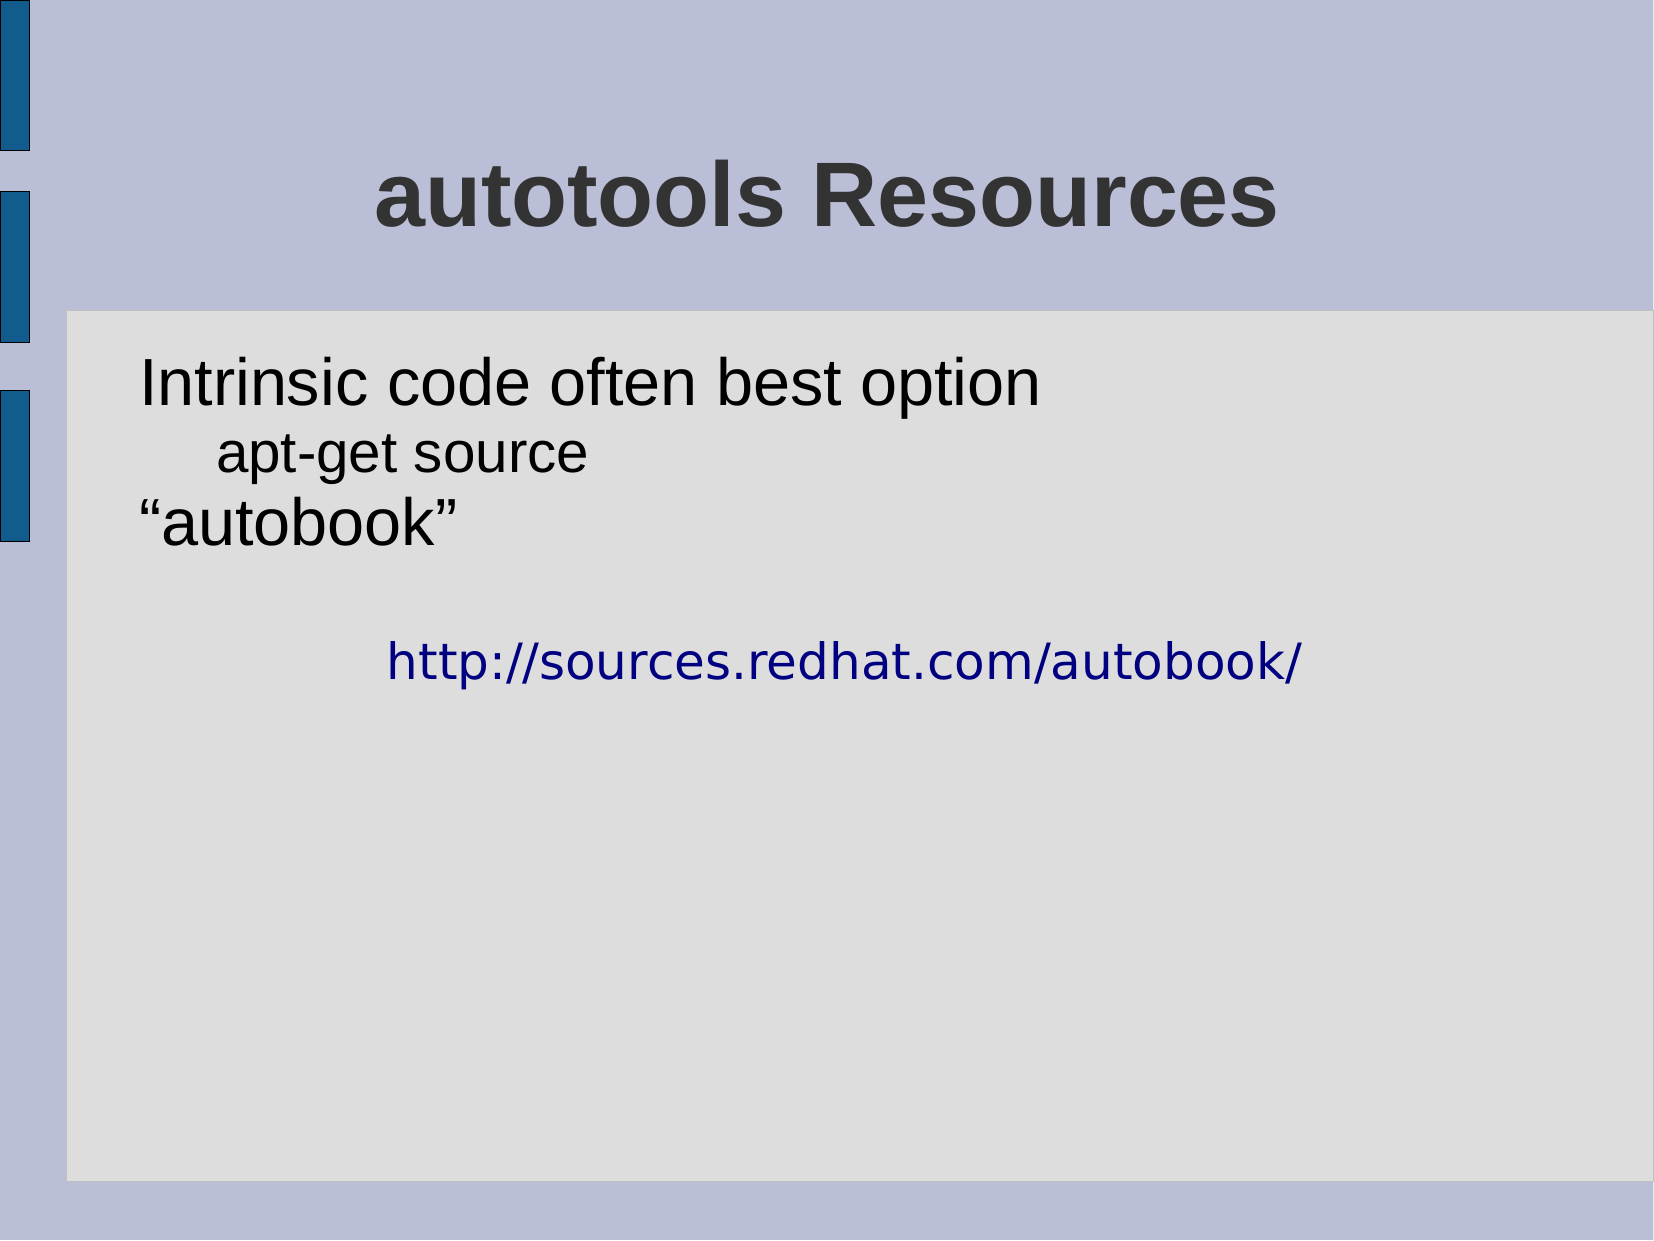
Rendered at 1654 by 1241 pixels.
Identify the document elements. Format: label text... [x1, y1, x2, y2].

title autotools Resources [121, 98, 1534, 291]
text_box http://sources.redhat.com/autobook/ [372, 625, 1347, 700]
list Intrinsic code often best option apt-get source “autobook” [121, 344, 1534, 1112]
